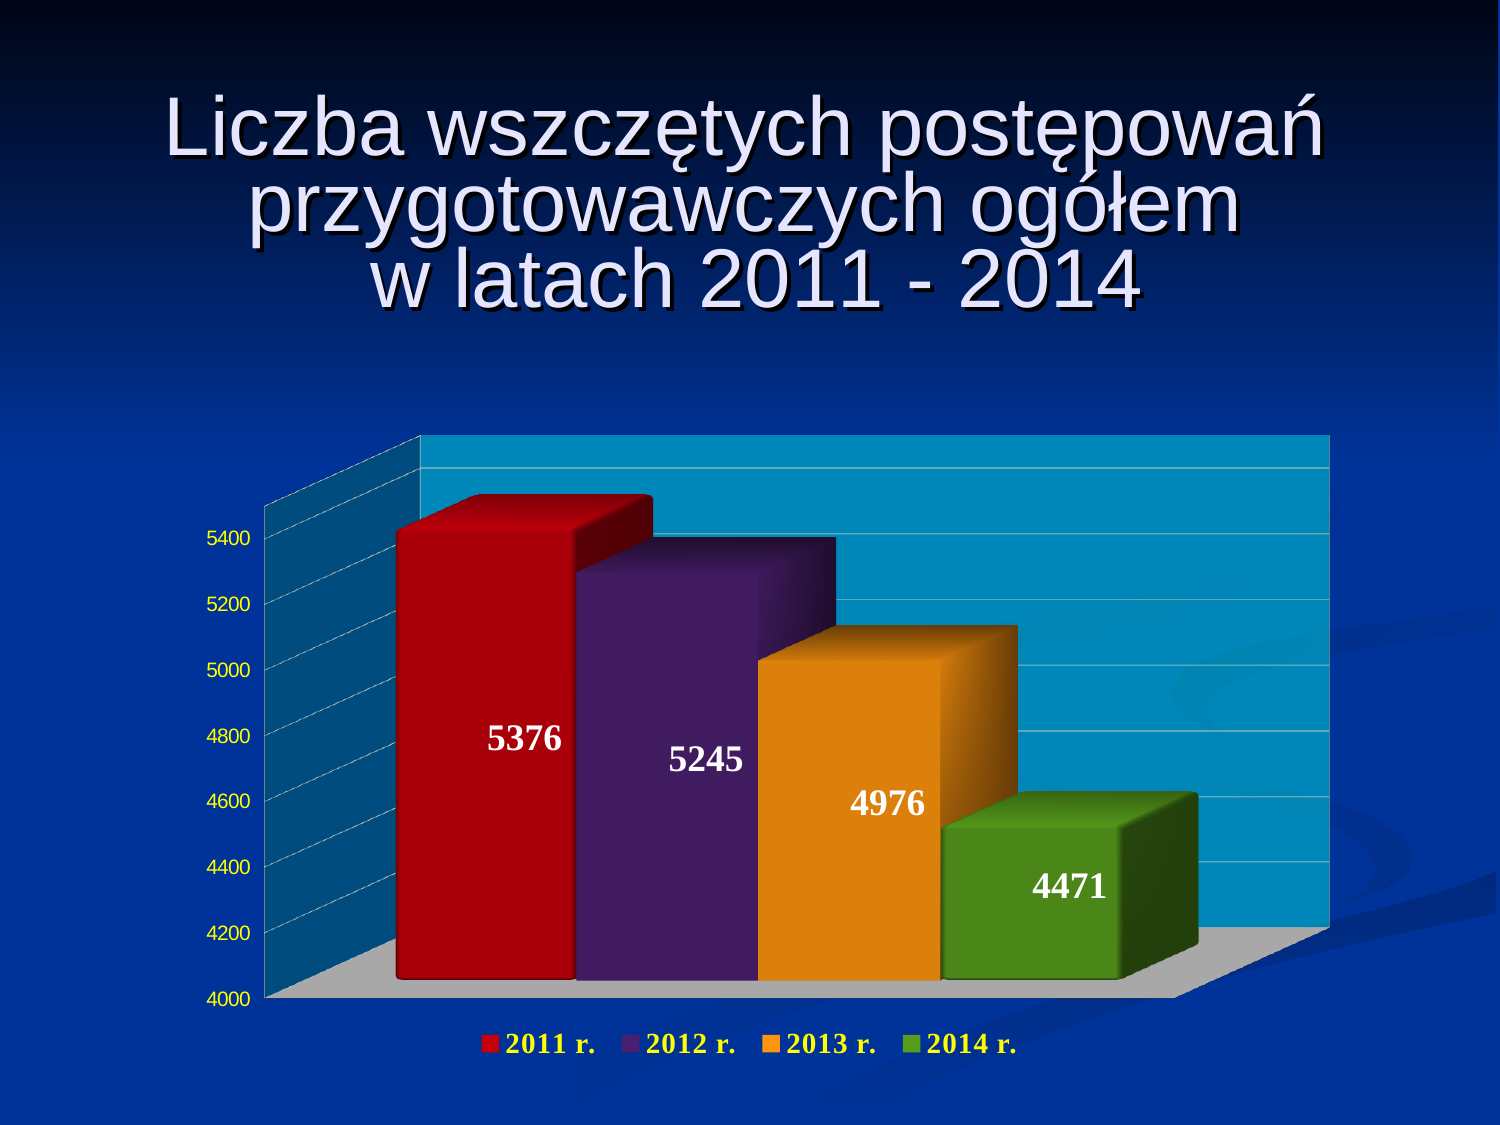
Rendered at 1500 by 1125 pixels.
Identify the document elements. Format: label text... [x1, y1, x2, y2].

title Liczba wszczętych postępowań przygotowawczych ogółem w latach 2011 - 2014 [70, 0, 1420, 213]
chart [129, 406, 1406, 1125]
